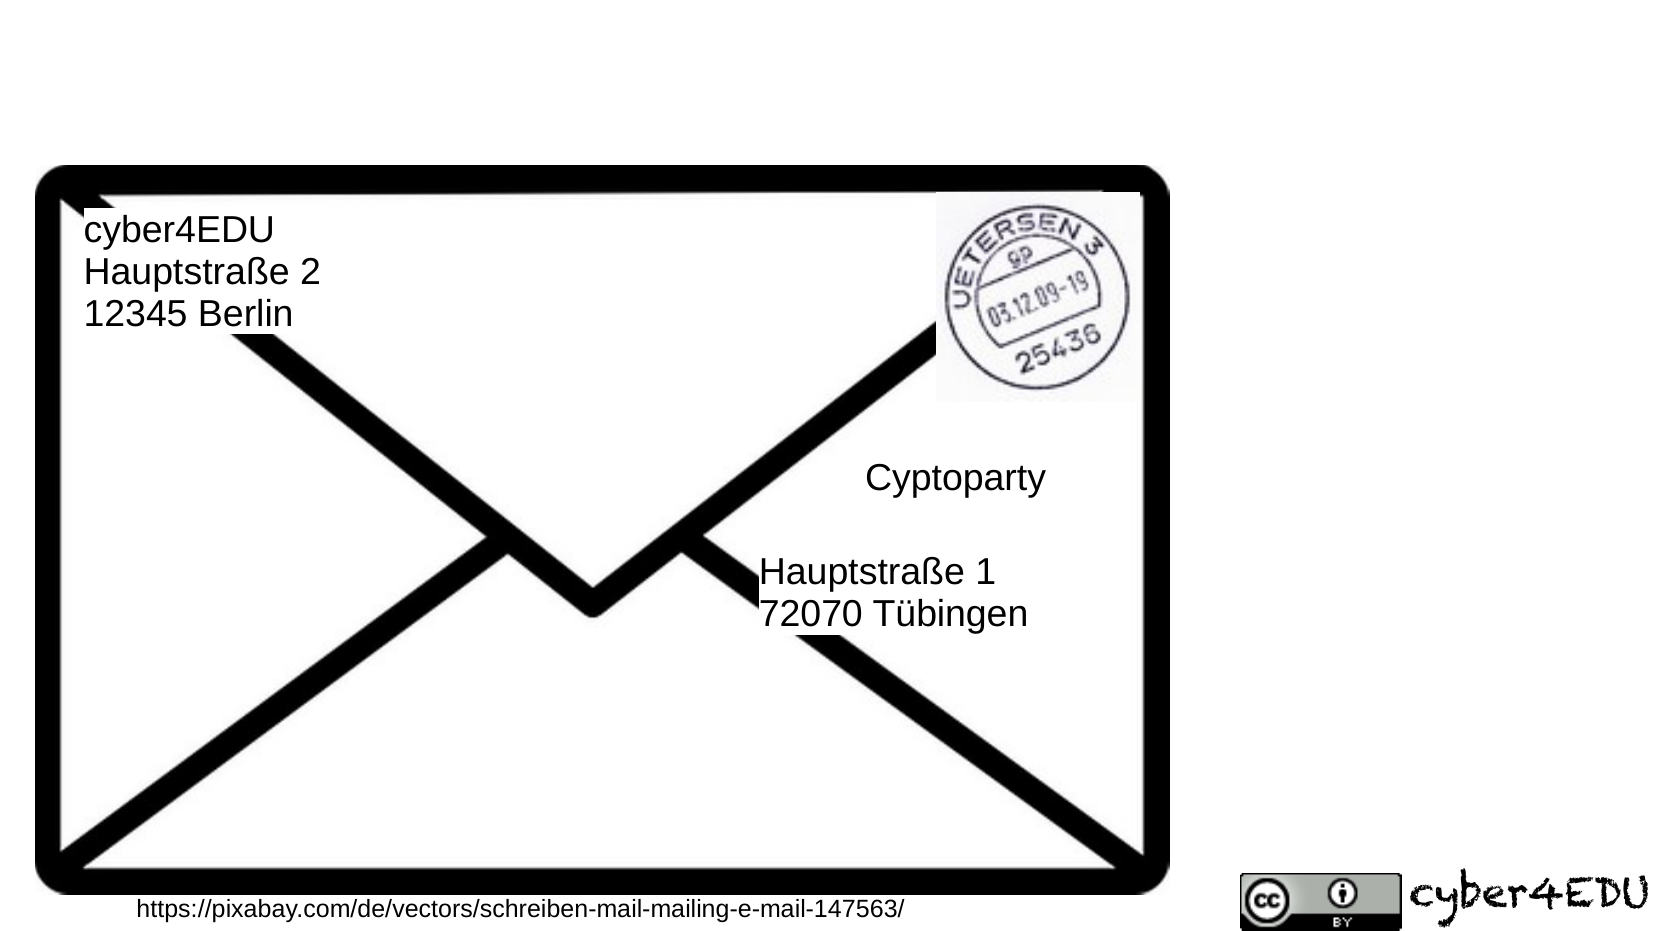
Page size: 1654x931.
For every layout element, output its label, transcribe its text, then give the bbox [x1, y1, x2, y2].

text_box Hauptstraße 1 72070 Tübingen [744, 543, 1146, 643]
text_box https://pixabay.com/de/vectors/schreiben-mail-mailing-e-mail-147563/ [121, 887, 922, 931]
picture [1410, 868, 1648, 928]
text_box cyber4EDU Hauptstraße 2 12345 Berlin [68, 200, 461, 384]
picture [1240, 873, 1402, 931]
picture [35, 165, 1170, 895]
text_box Cyptoparty [850, 448, 1084, 506]
